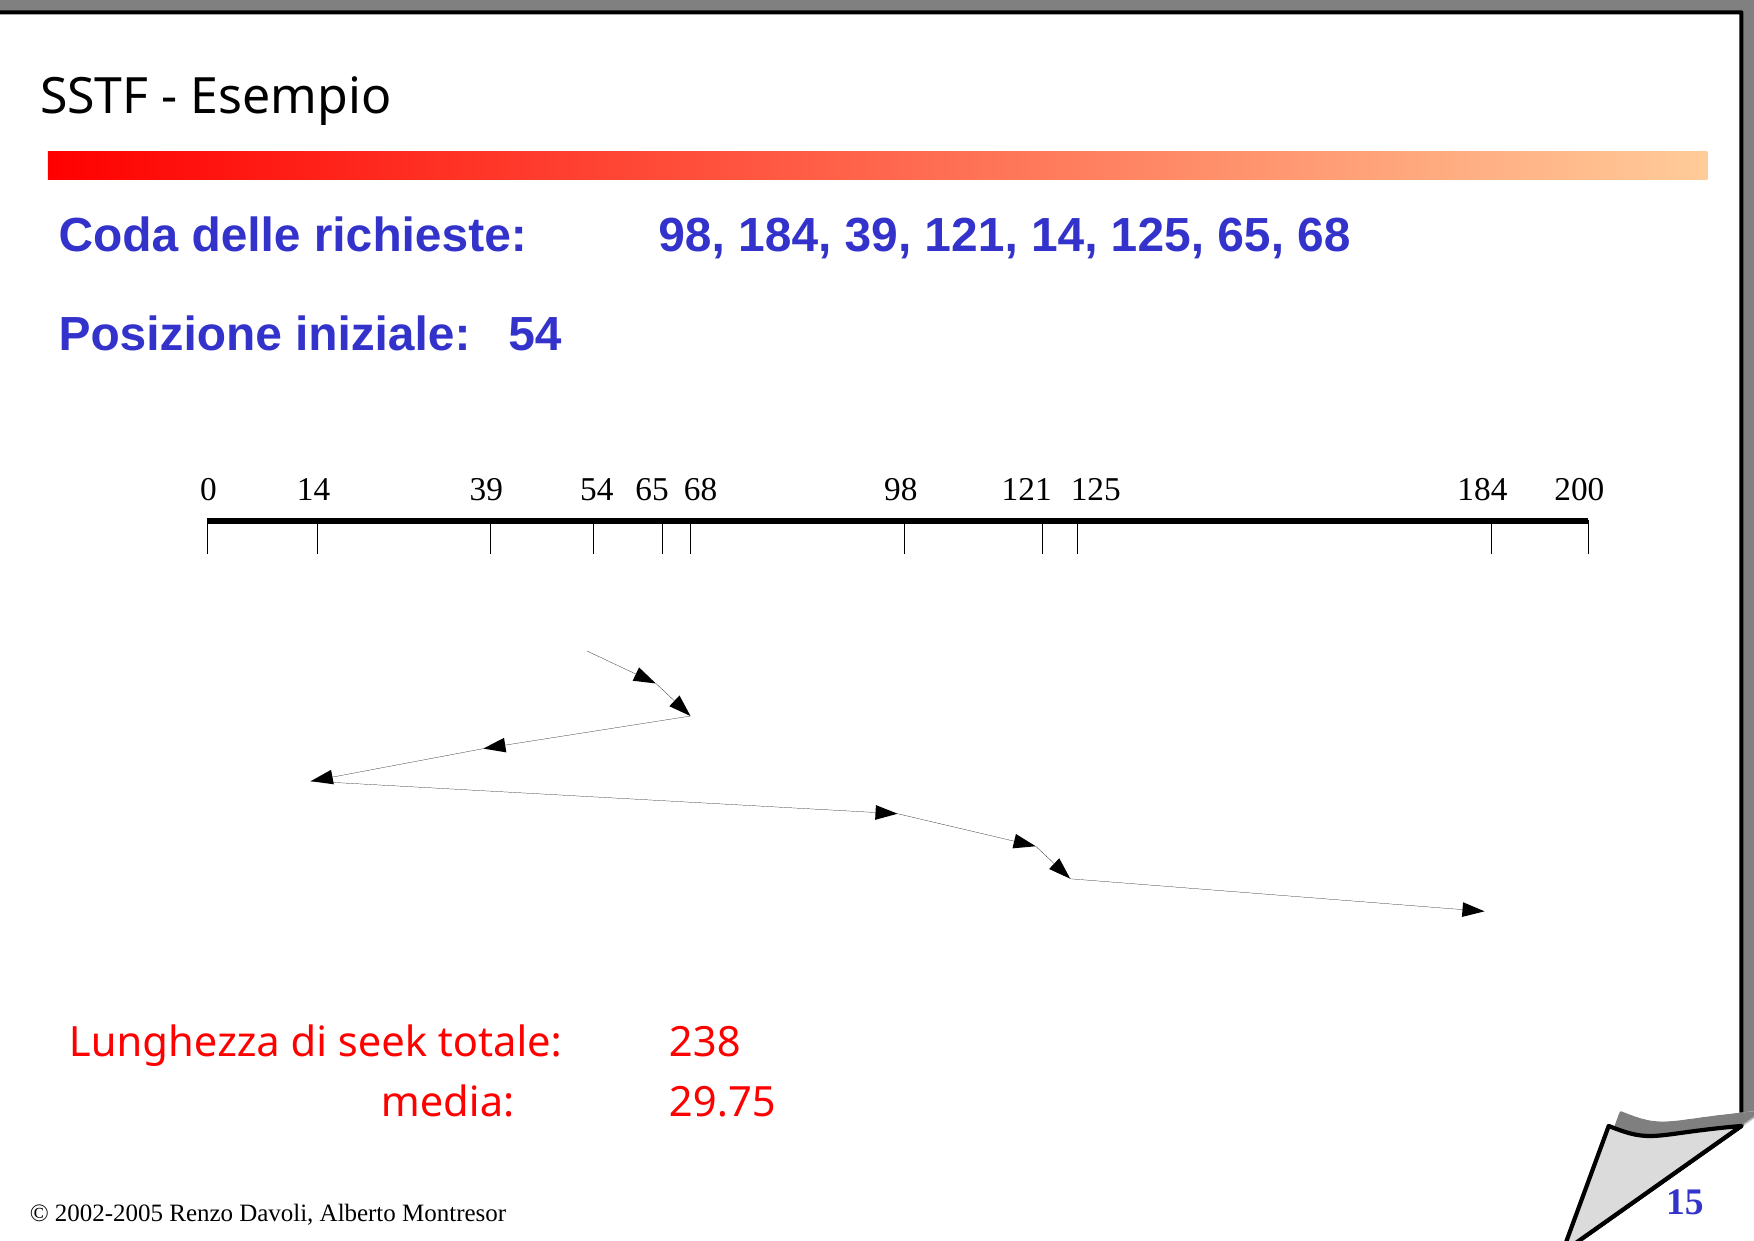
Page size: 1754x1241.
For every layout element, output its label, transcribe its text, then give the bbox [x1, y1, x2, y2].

text_box Lunghezza di seek totale: 238 media: 29.75 [69, 1009, 903, 1141]
text_box 39 [469, 468, 509, 511]
text_box 68 [683, 468, 724, 511]
list Coda delle richieste: 98, 184, 39, 121, 14, 125, 65, 68 Posizione iniziale: 54 [58, 206, 1696, 424]
text_box 121 [1001, 468, 1061, 511]
text_box 54 [580, 468, 620, 511]
title SSTF - Esempio [40, 49, 1714, 144]
text_box 14 [296, 468, 337, 511]
text_box 65 [635, 468, 675, 511]
text_box 0 [200, 468, 220, 511]
text_box 184 [1457, 468, 1517, 511]
text_box 14 [750, 152, 754, 179]
text_box 125 [1070, 468, 1130, 511]
text_box 200 [1554, 468, 1614, 511]
text_box 98 [884, 468, 924, 511]
